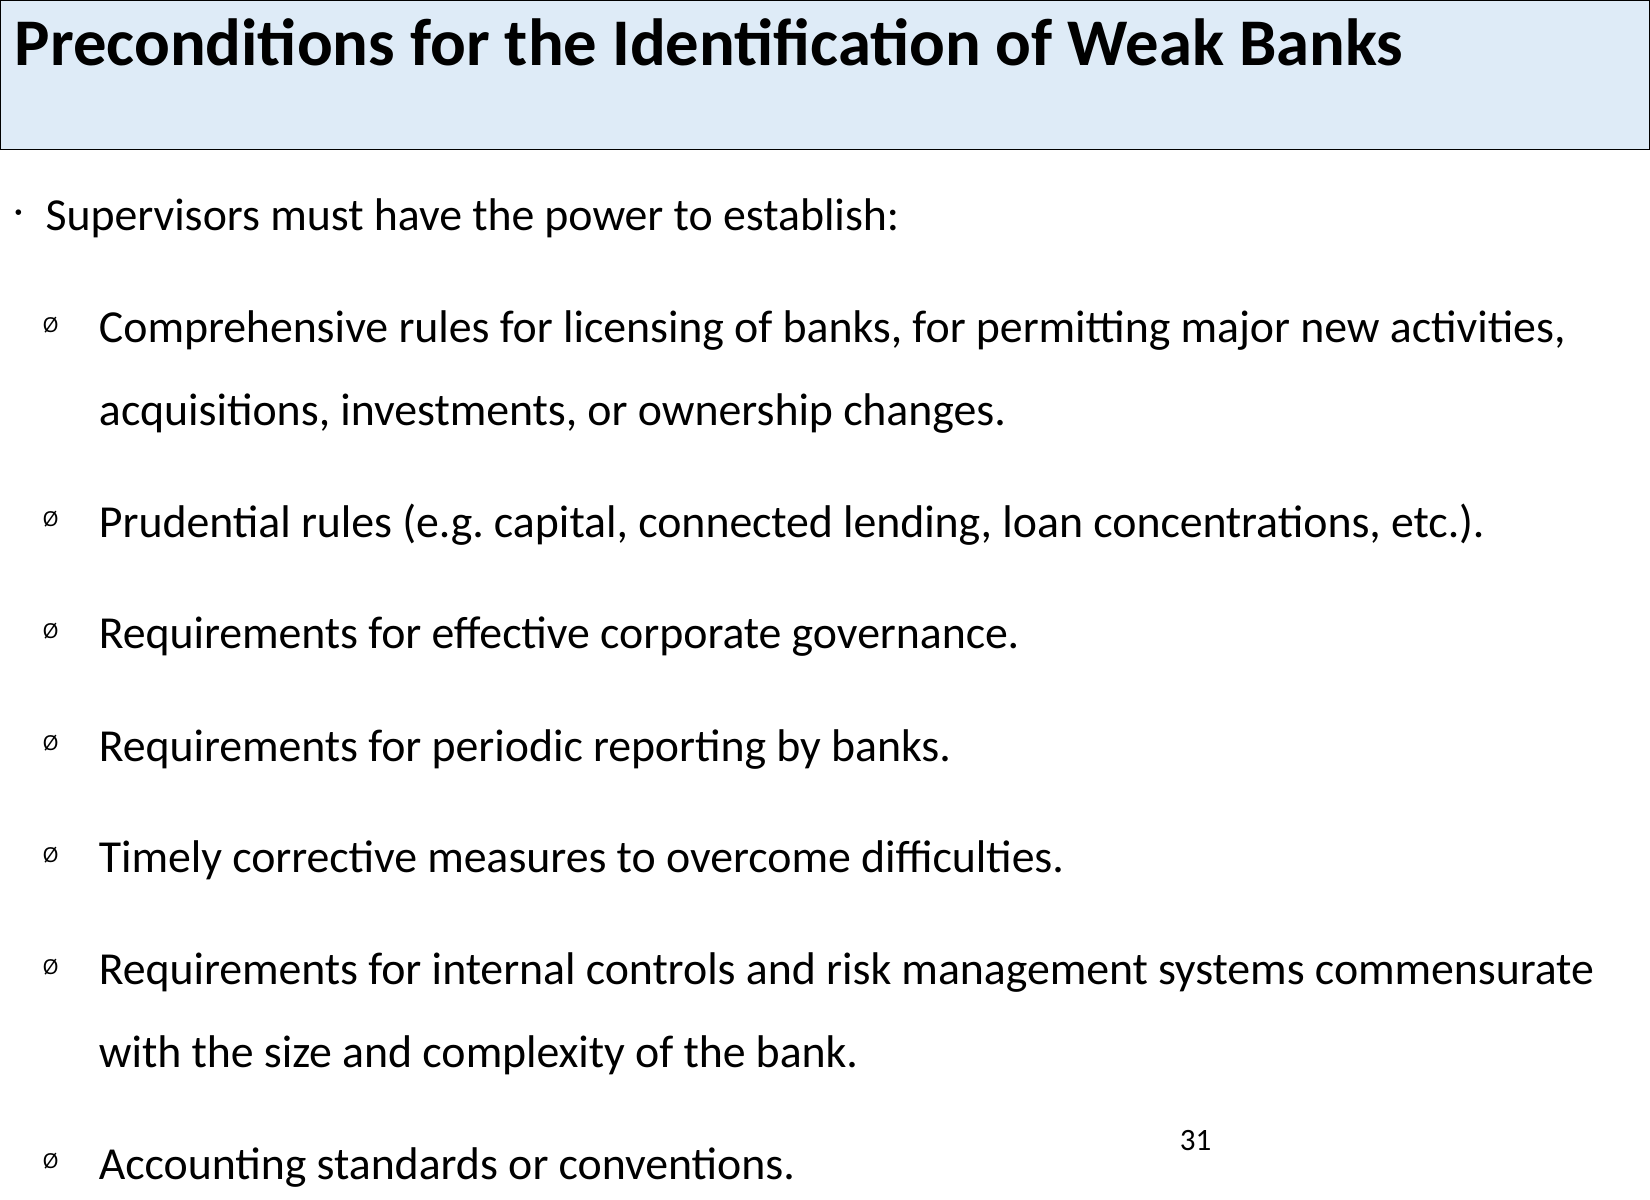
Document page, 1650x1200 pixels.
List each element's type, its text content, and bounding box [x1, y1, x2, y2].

list Supervisors must have the power to establish: Comprehensive rules for licensing of banks, for permitting major new activities, acquisitions, investments, or ownership changes. Prudential rules (e.g. capital, connected lending, loan concentrations, etc.). Requirements for effective corporate governance. Requirements for periodic reporting by banks. Timely corrective measures to overcome difficulties. Requirements for internal controls and risk management systems commensurate with the size and complexity of the bank. Accounting standards or conventions. The scope and standards for bank audits. [0, 150, 1650, 1200]
title Preconditions for the Identification of Weak Banks [0, 0, 1650, 150]
